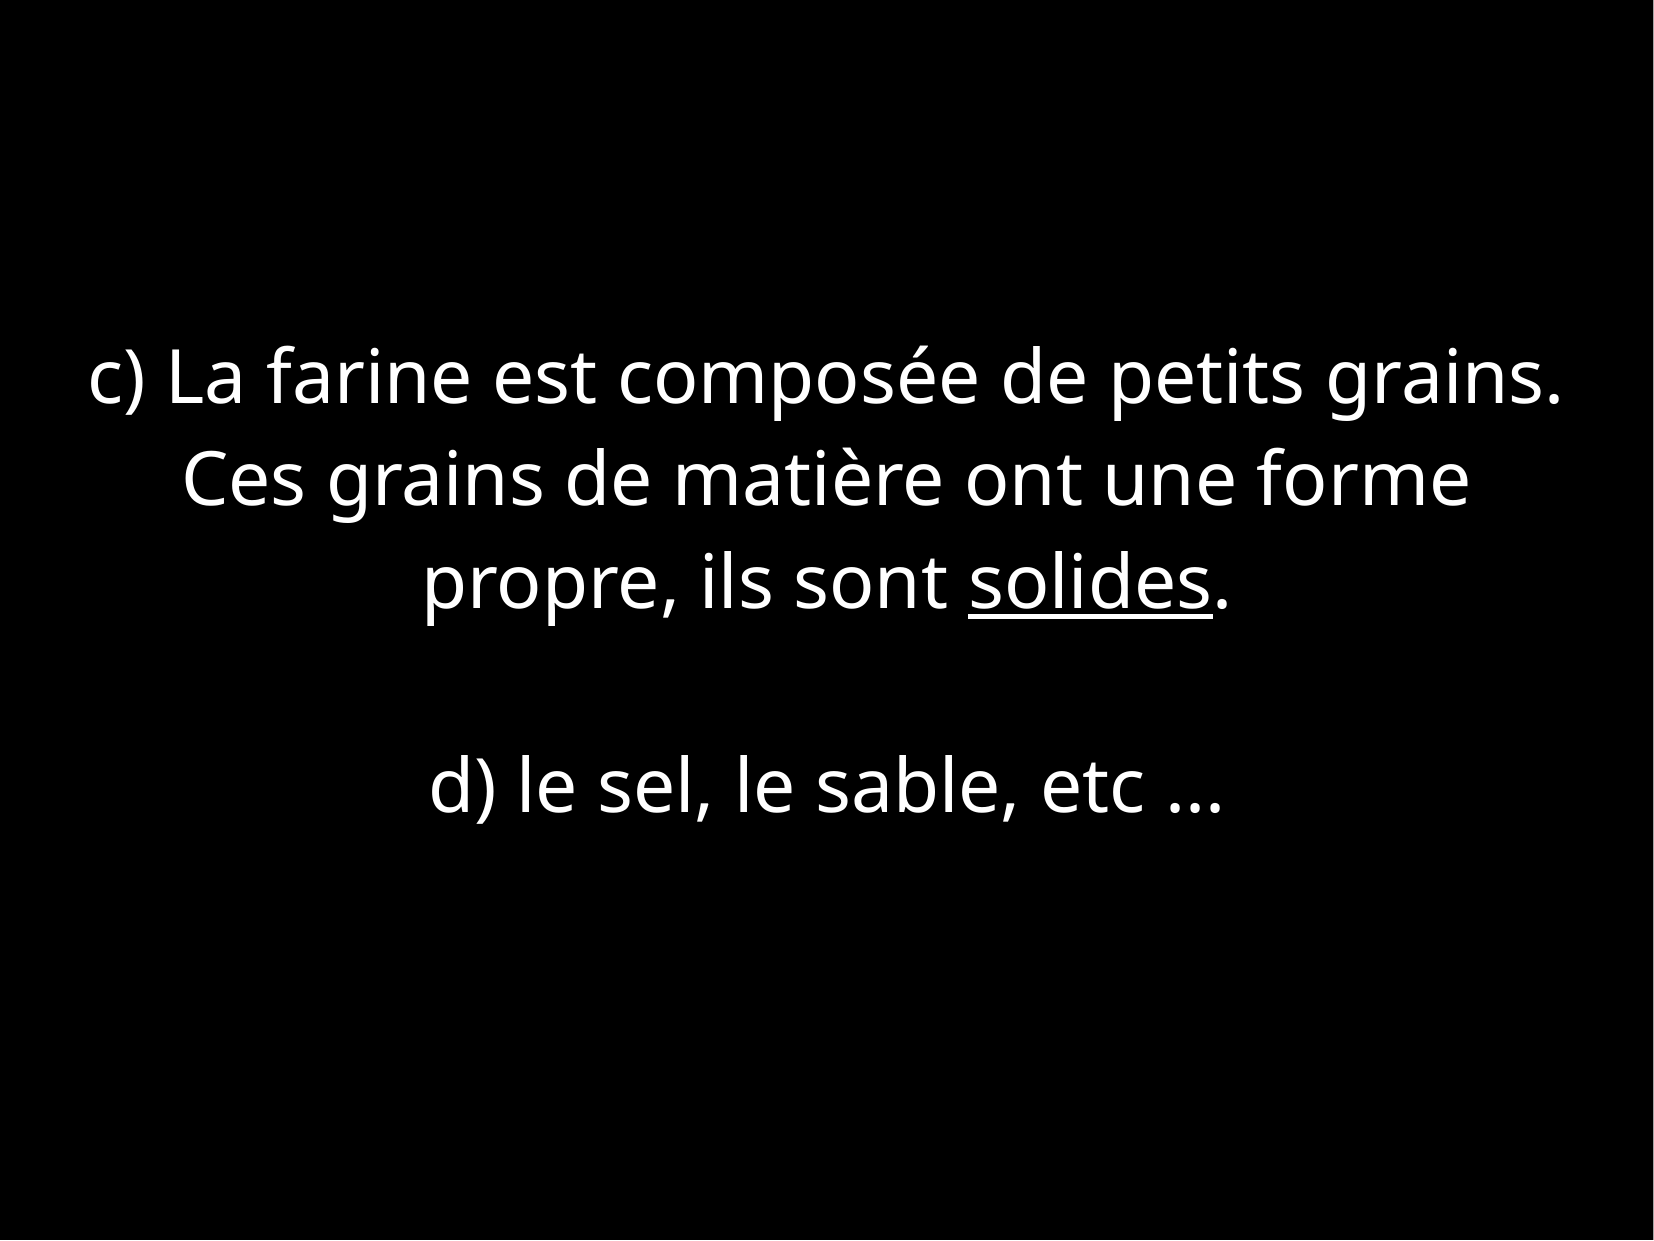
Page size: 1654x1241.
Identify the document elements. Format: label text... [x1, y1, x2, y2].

subtitle c) La farine est composée de petits grains. Ces grains de matière ont une forme propre, ils sont solides. d) le sel, le sable, etc ... [82, 49, 1571, 1109]
